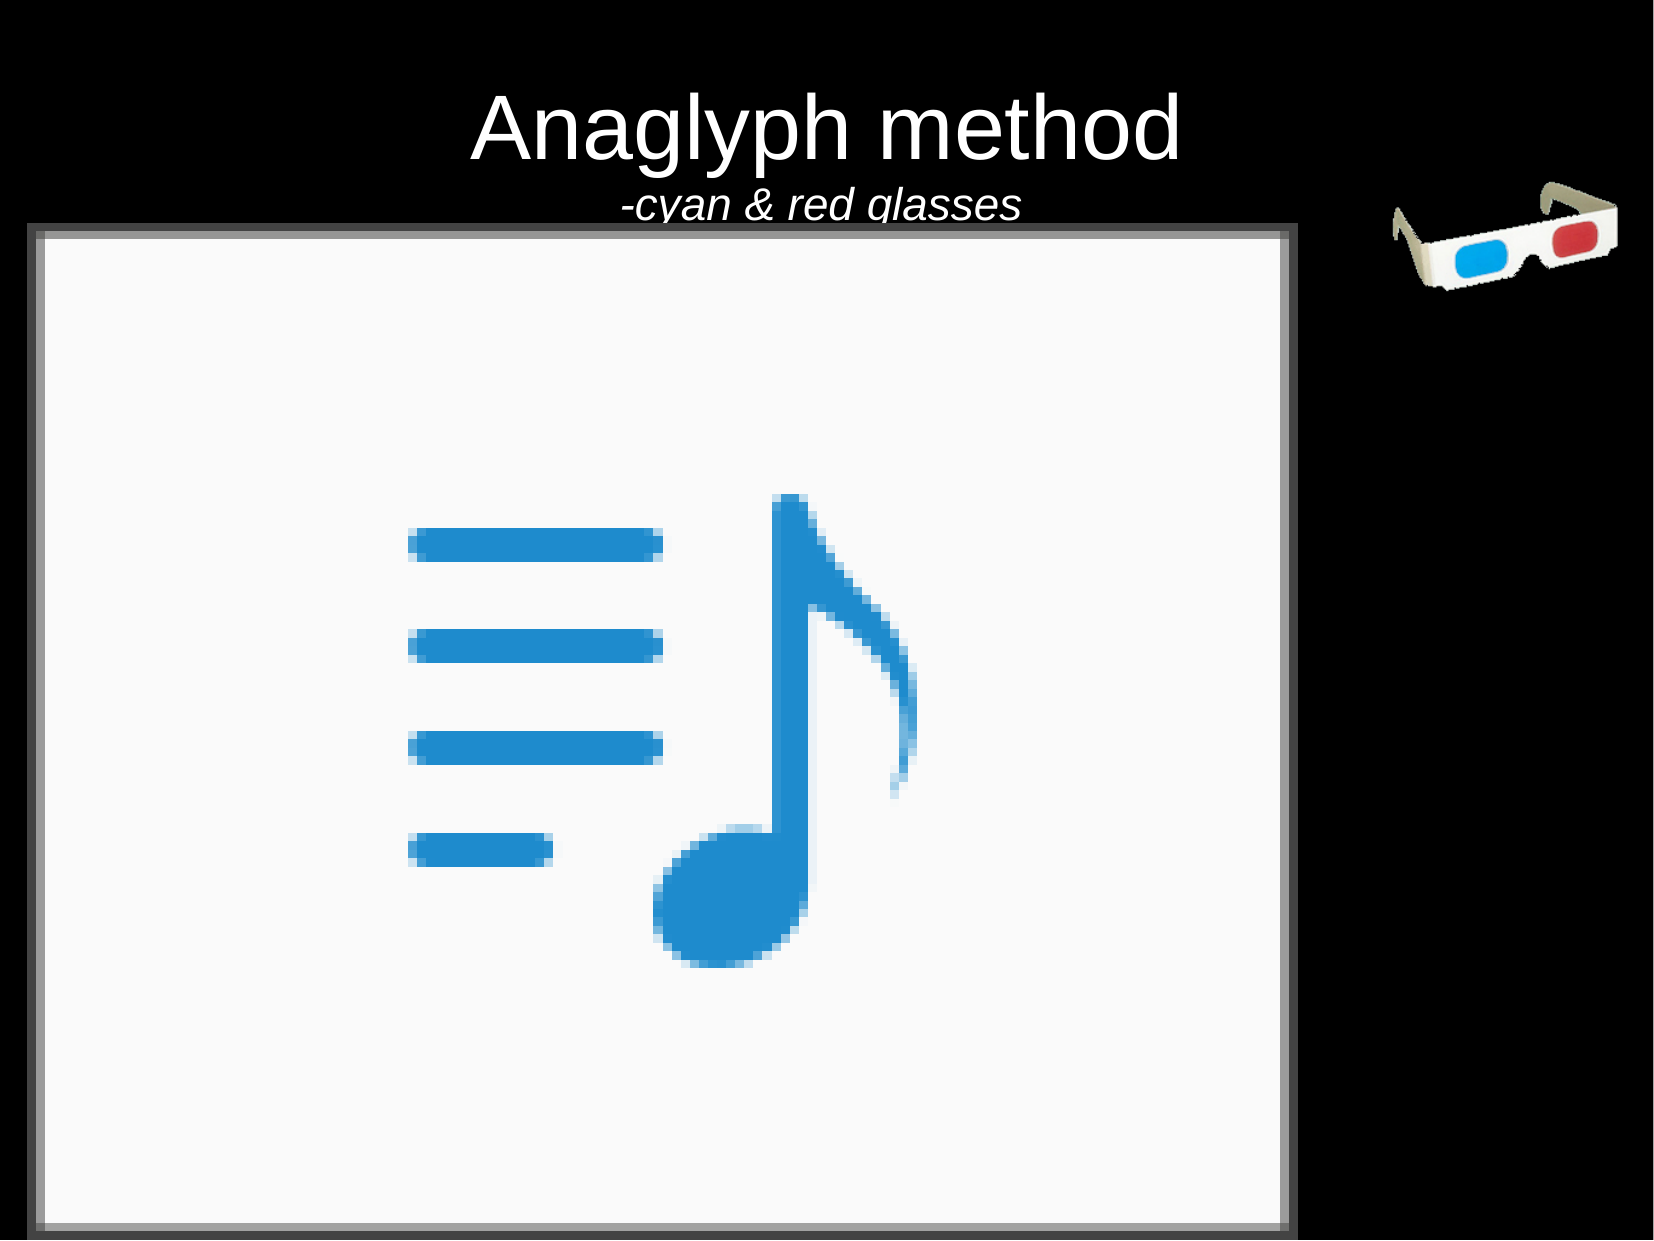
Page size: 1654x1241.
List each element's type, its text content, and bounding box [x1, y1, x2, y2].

picture [1387, 176, 1625, 296]
title Anaglyph method -cyan & red glasses [83, 59, 1572, 247]
text_box [26, 222, 1300, 1241]
